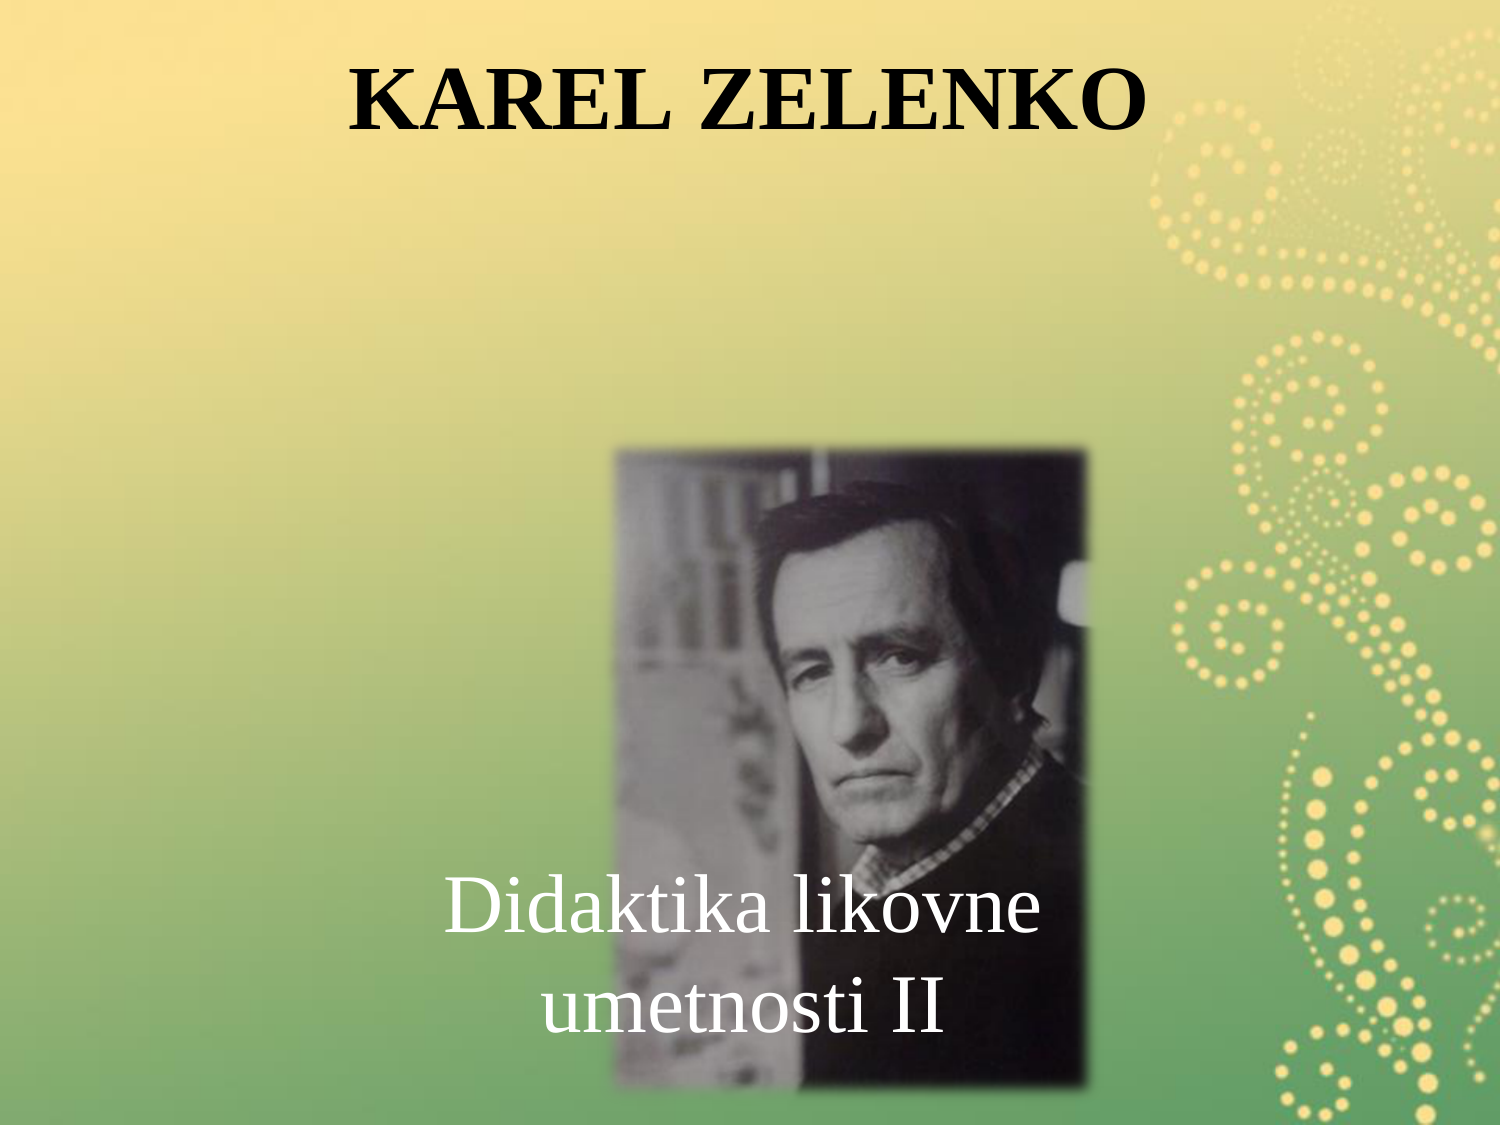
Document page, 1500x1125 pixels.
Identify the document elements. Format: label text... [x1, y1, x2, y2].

picture [0, 0, 1500, 1125]
text_box Didaktika likovne umetnosti II [383, 841, 1104, 1125]
title KAREL ZELENKO [112, 0, 1388, 214]
